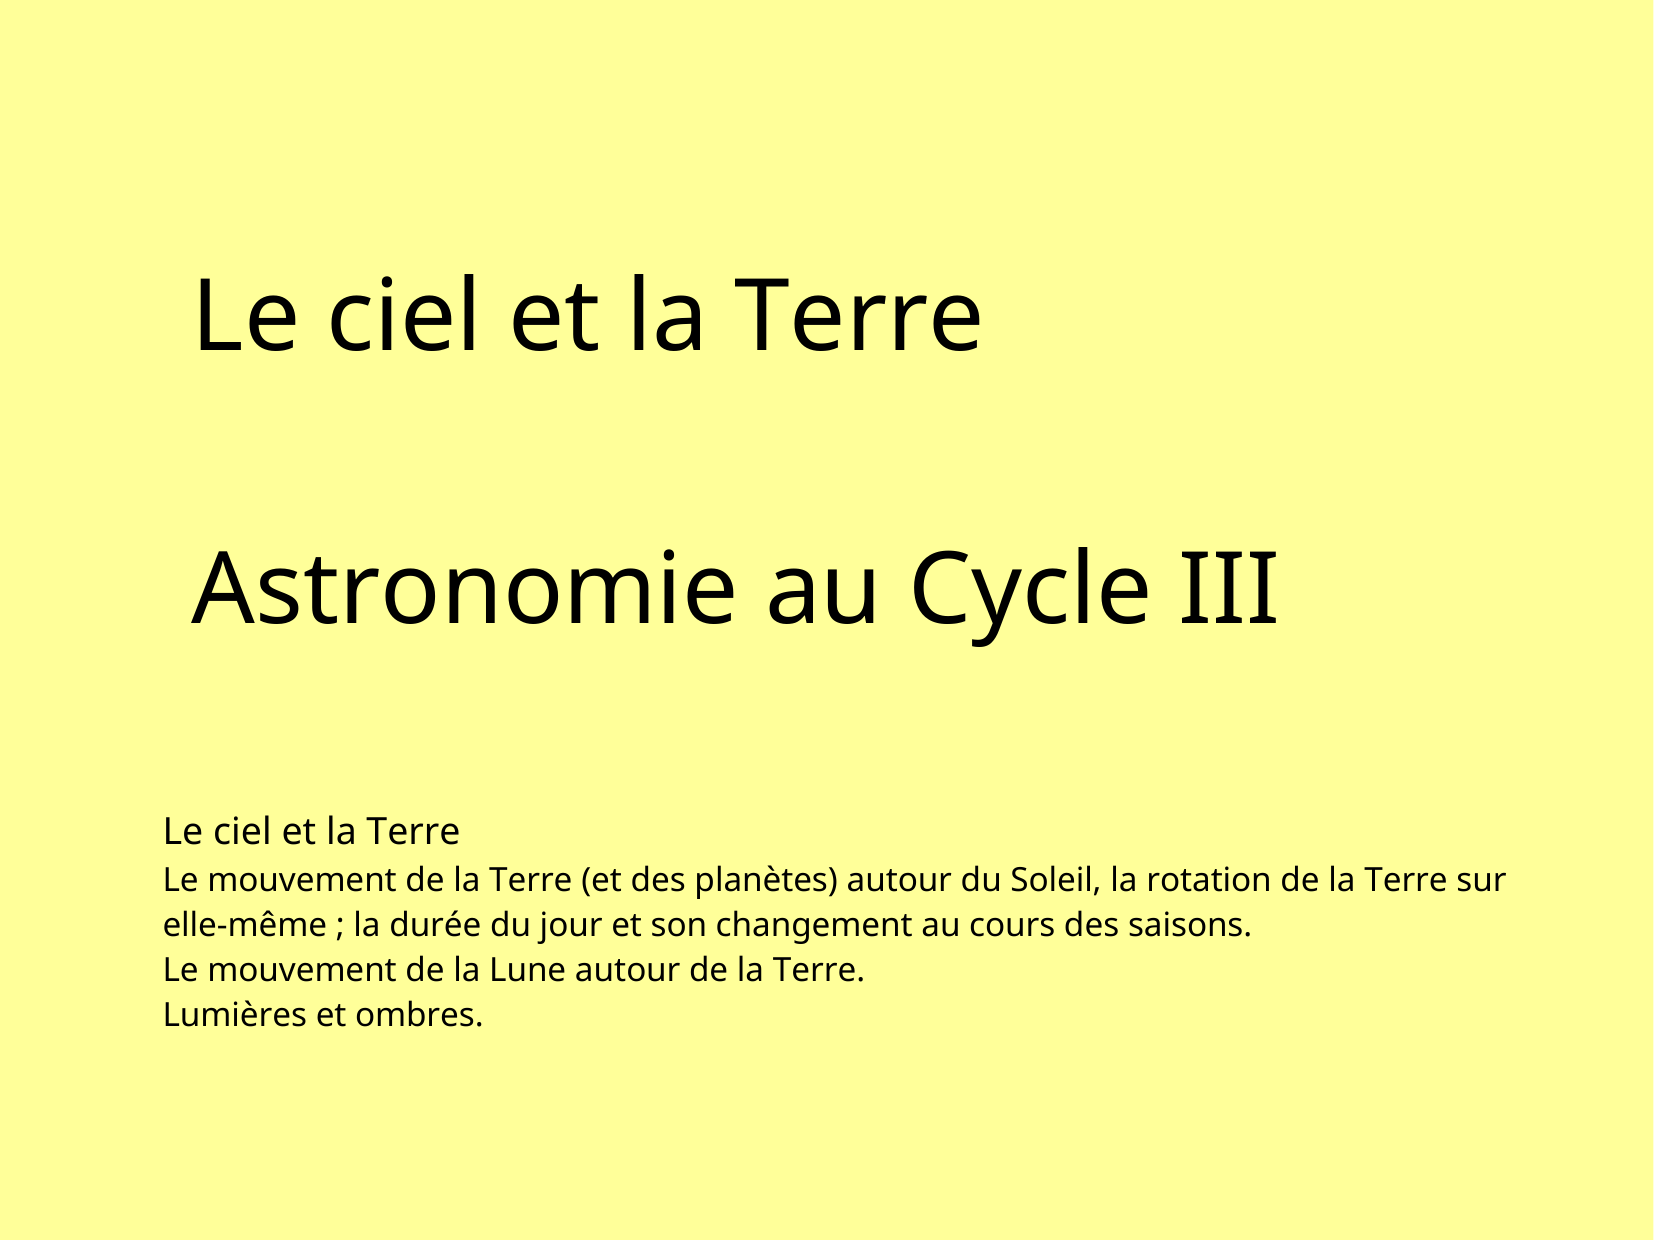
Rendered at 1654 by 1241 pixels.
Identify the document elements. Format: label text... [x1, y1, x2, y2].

text_box Le ciel et la Terre Astronomie au Cycle III [177, 236, 1418, 600]
text_box Le ciel et la Terre Le mouvement de la Terre (et des planètes) autour du Soleil, la rotation de la Terre sur elle-même ; la durée du jour et son changement au cours des saisons. Le mouvement de la Lune autour de la Terre. Lumières et ombres. [147, 797, 1536, 1010]
